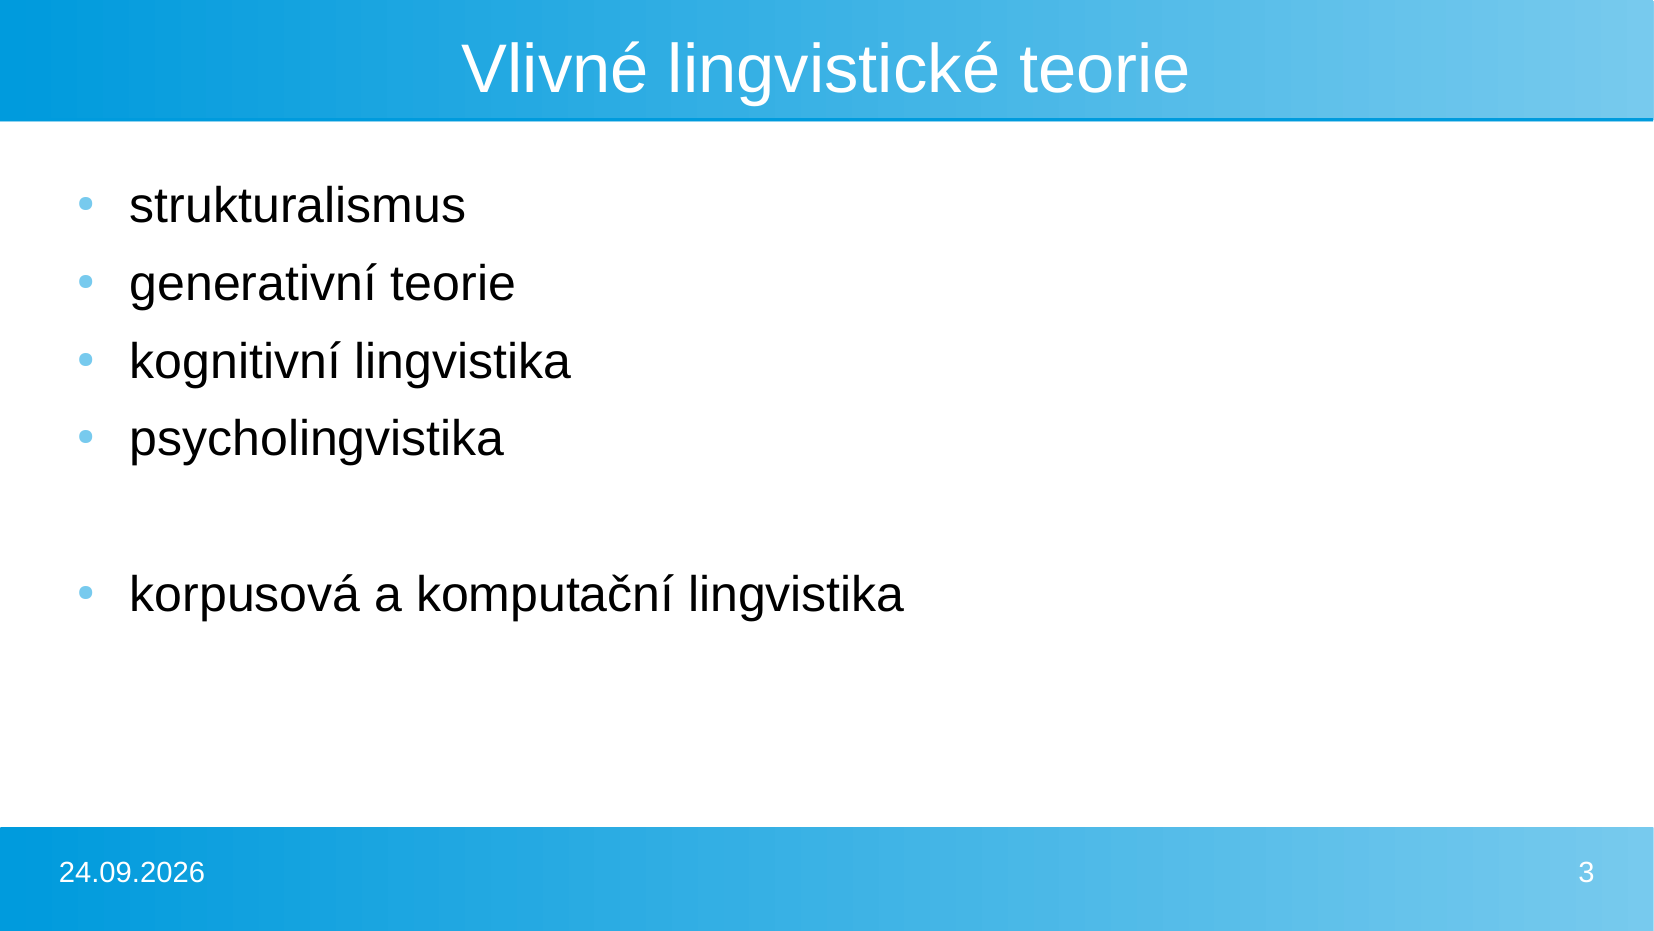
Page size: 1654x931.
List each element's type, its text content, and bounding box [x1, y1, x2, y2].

list strukturalismus generativní teorie kognitivní lingvistika psycholingvistika korpusová a komputační lingvistika [59, 177, 1595, 768]
title Vlivné lingvistické teorie [59, 29, 1595, 108]
